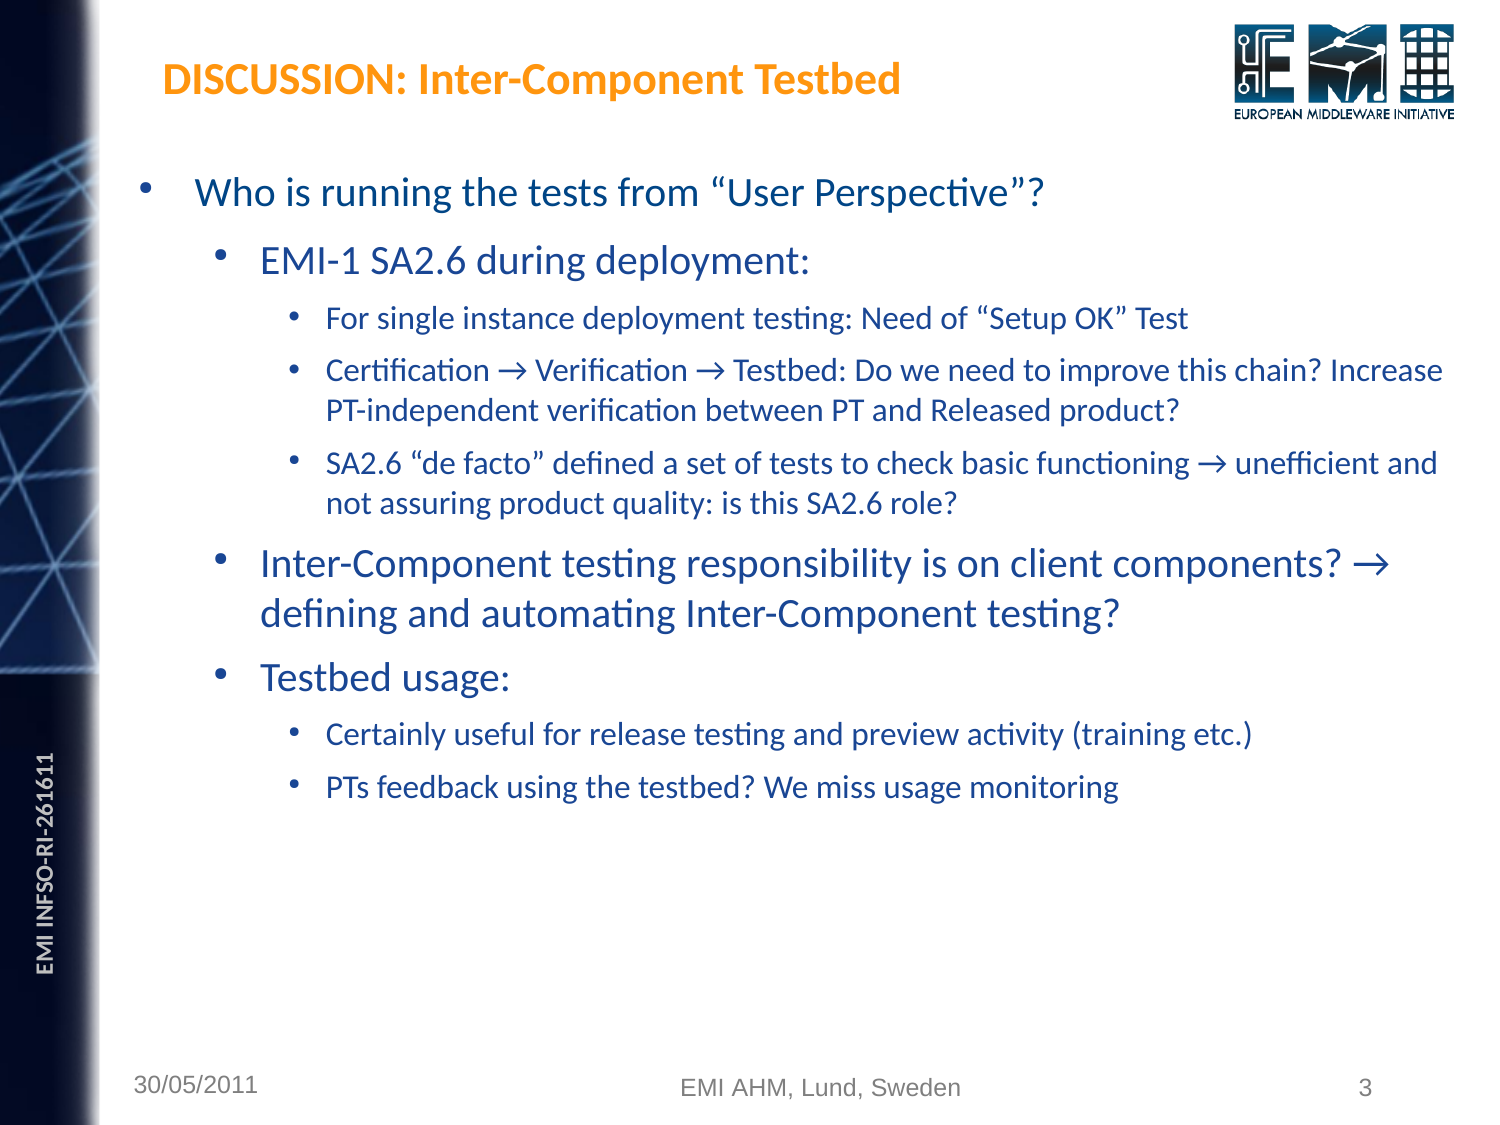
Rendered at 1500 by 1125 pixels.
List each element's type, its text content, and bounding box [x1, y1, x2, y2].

text_box EMI AHM, Lund, Sweden [298, 1063, 1344, 1124]
text_box <number> [1343, 1063, 1426, 1123]
picture [1185, 8, 1500, 140]
text_box DISCUSSION: Inter-Component Testbed [147, 40, 1195, 114]
list Who is running the tests from “User Perspective”? EMI-1 SA2.6 during deployment: For single instance deployment testing: Need of “Setup OK” Test Certification → Verification → Testbed: Do we need to improve this chain? Increase PT-independent verification between PT and Released product? SA2.6 “de facto” defined a set of tests to check basic functioning → unefficient and not assuring product quality: is this SA2.6 role? Inter-Component testing responsibility is on client components? → defining and automating Inter-Component testing? Testbed usage: Certainly useful for release testing and preview activity (training etc.) PTs feedback using the testbed? We miss usage monitoring [123, 156, 1477, 999]
picture [0, 0, 111, 1125]
text_box 30/05/2011 [118, 1061, 301, 1123]
